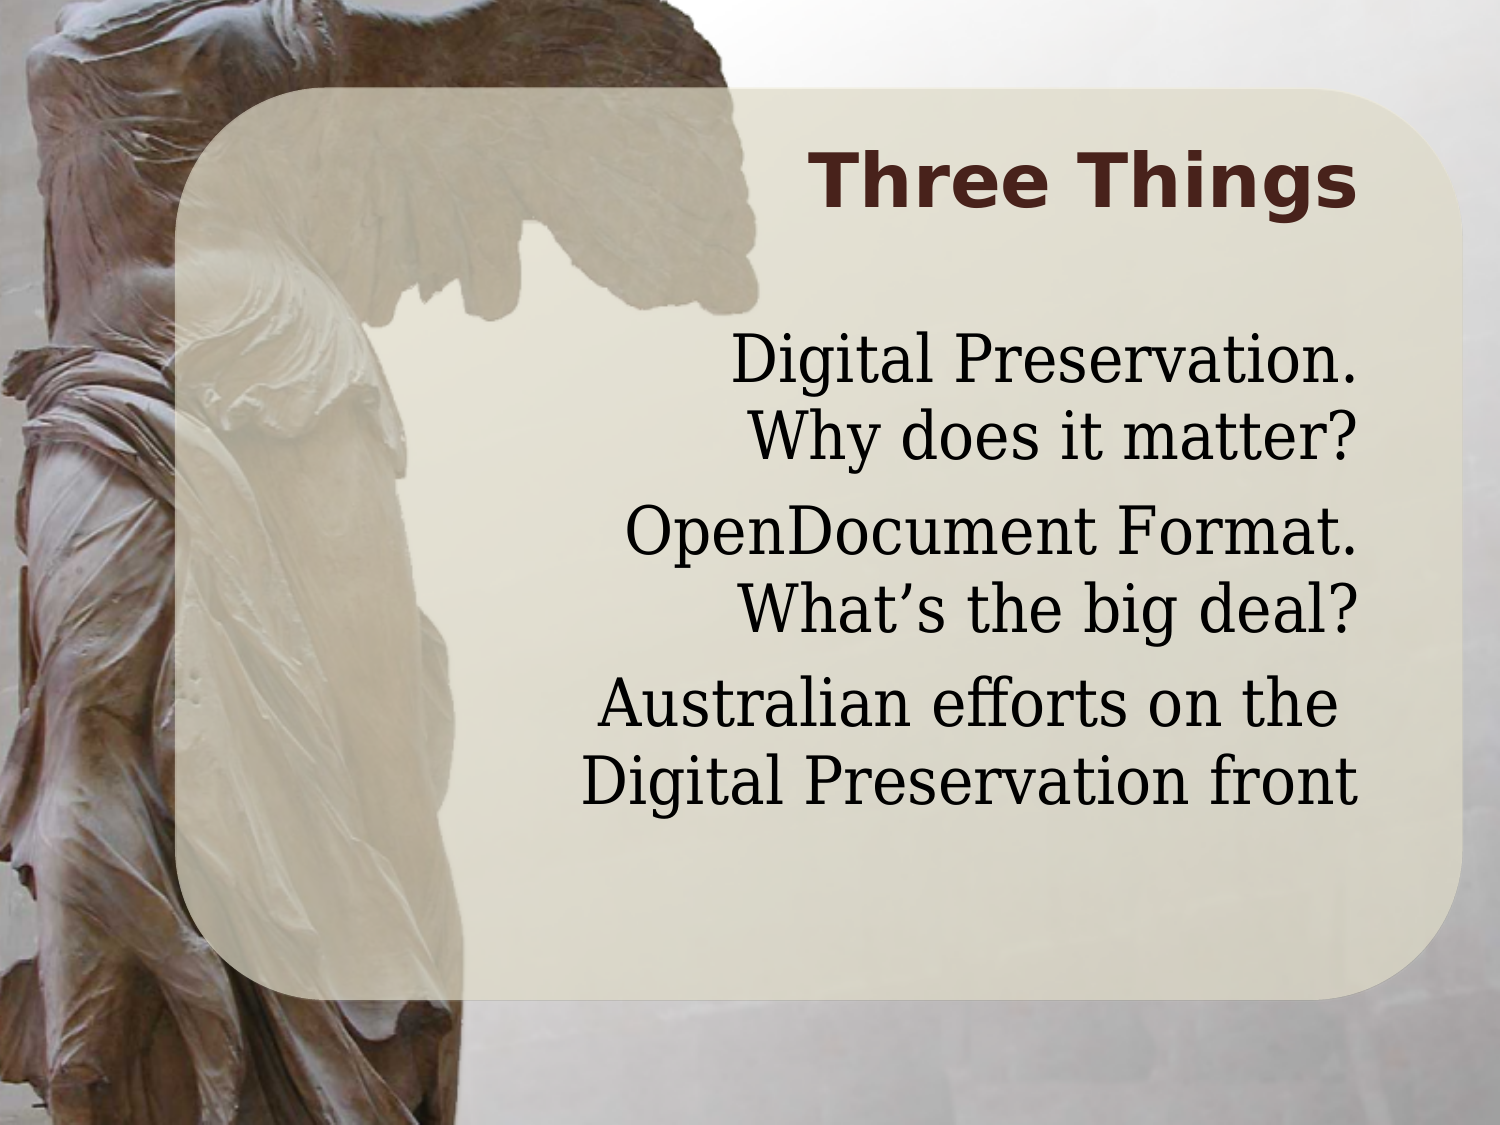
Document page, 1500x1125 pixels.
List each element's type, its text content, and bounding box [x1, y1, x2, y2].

title Three Things [200, 87, 1375, 276]
list Digital Preservation. Why does it matter? OpenDocument Format. What’s the big deal? Australian efforts on the Digital Preservation front [149, 312, 1375, 988]
picture [0, 0, 1500, 1125]
